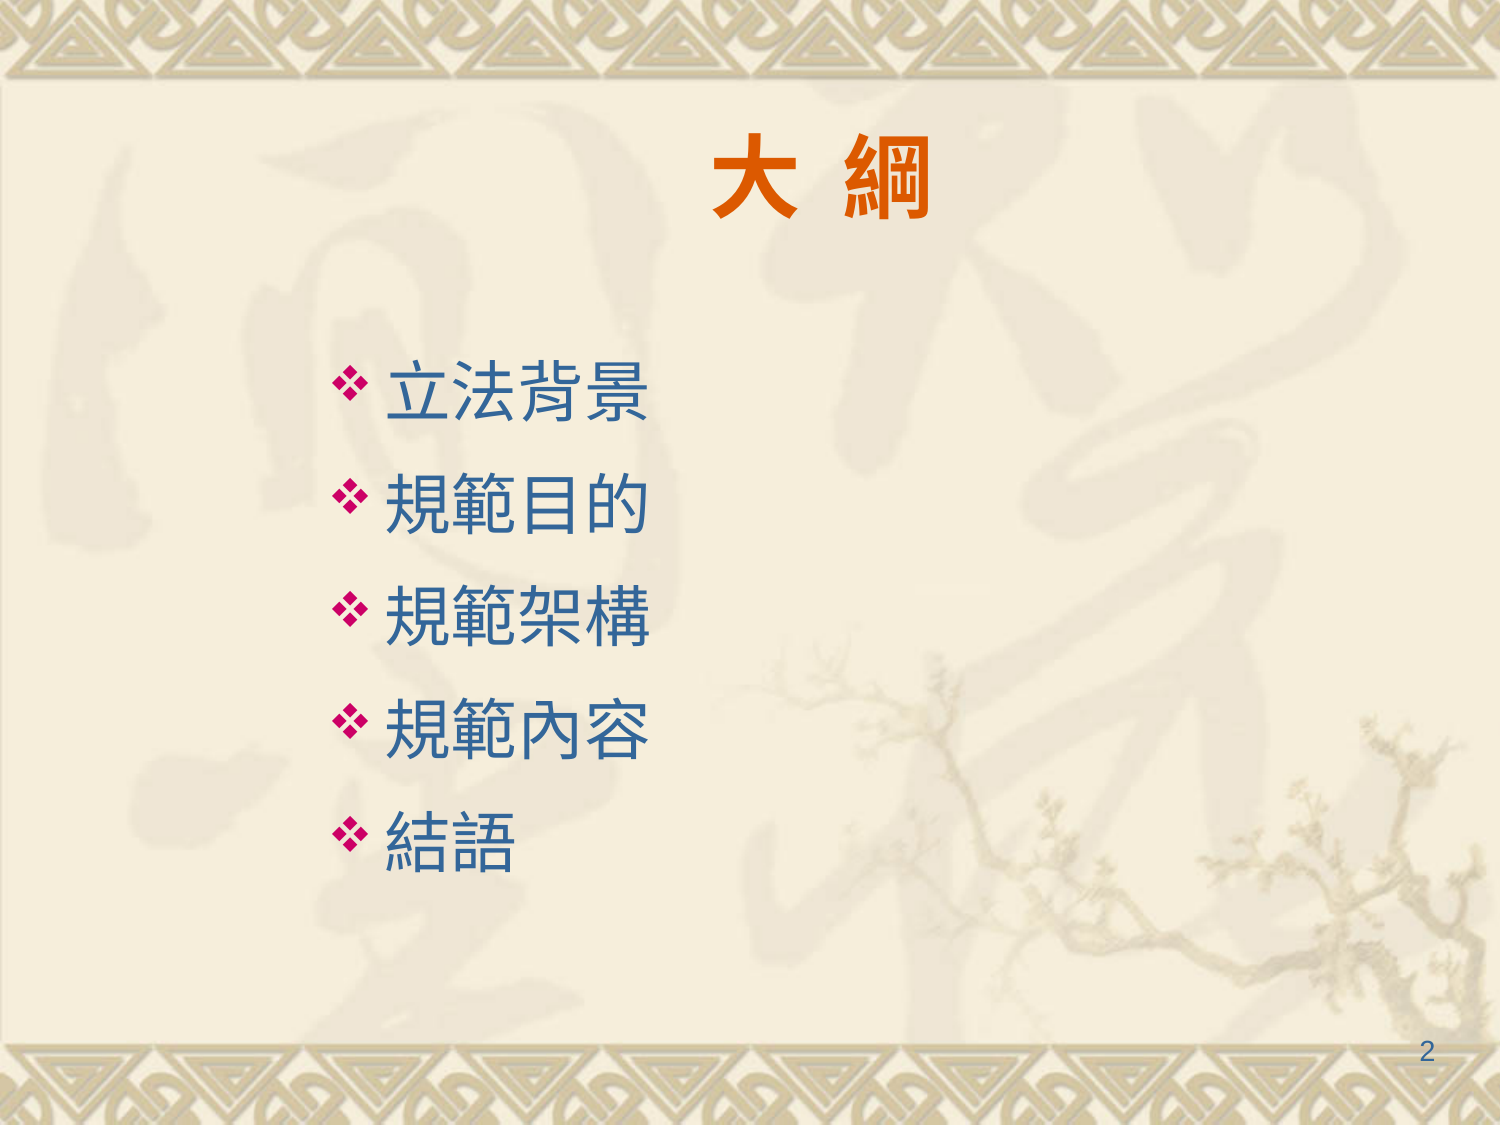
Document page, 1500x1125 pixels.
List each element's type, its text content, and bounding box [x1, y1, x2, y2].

title 大 綱 [193, 99, 1451, 251]
list 立法背景 規範目的 規範架構 規範內容 結語 [312, 326, 1175, 1071]
picture [0, 0, 1500, 1125]
text_box <編號> [1074, 1024, 1451, 1103]
